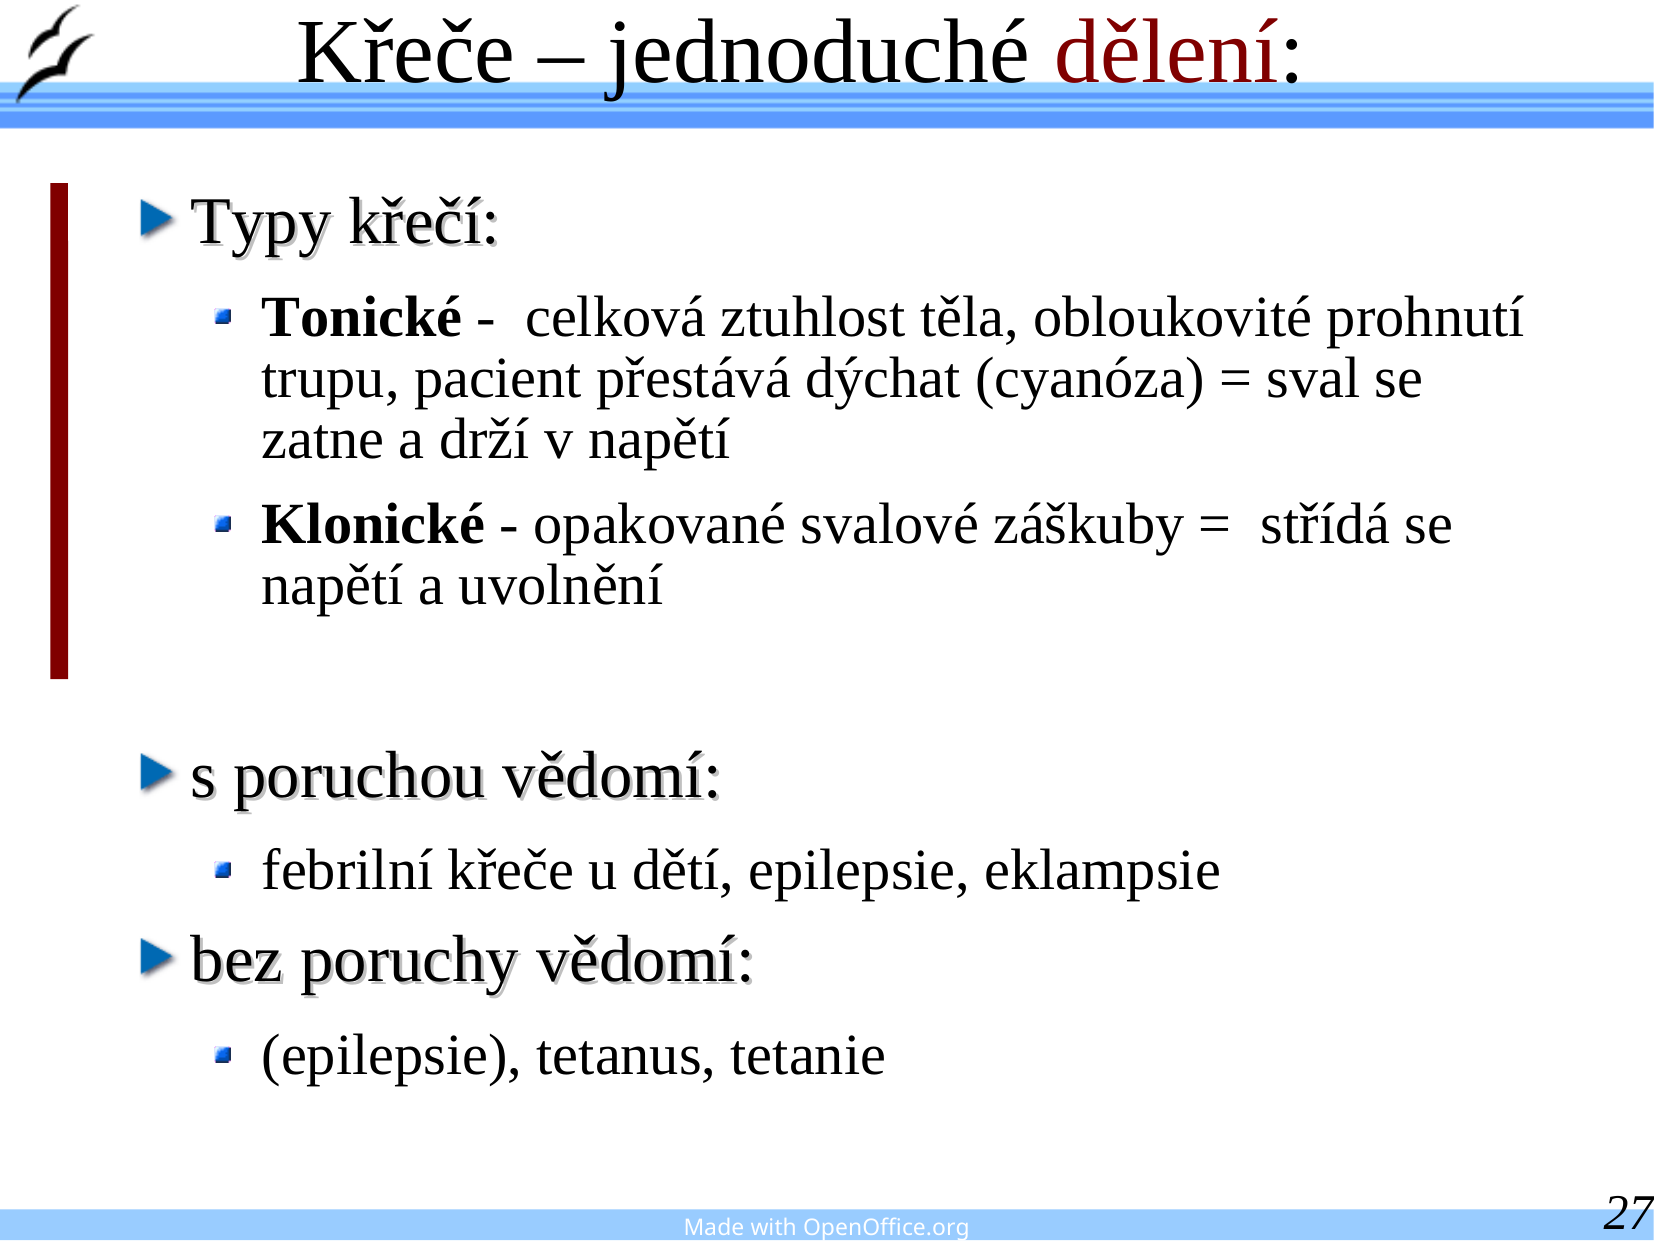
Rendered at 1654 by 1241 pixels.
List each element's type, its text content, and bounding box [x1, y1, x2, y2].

picture [0, 0, 1654, 133]
list Typy křečí: Tonické - celková ztuhlost těla, obloukovité prohnutí trupu, pacient přestává dýchat (cyanóza) = sval se zatne a drží v napětí Klonické - opakované svalové záškuby = střídá se napětí a uvolnění s poruchou vědomí: febrilní křeče u dětí, epilepsie, eklampsie bez poruchy vědomí: (epilepsie), tetanus, tetanie [120, 186, 1534, 1199]
title Křeče – jednoduché dělení: [94, 0, 1507, 107]
